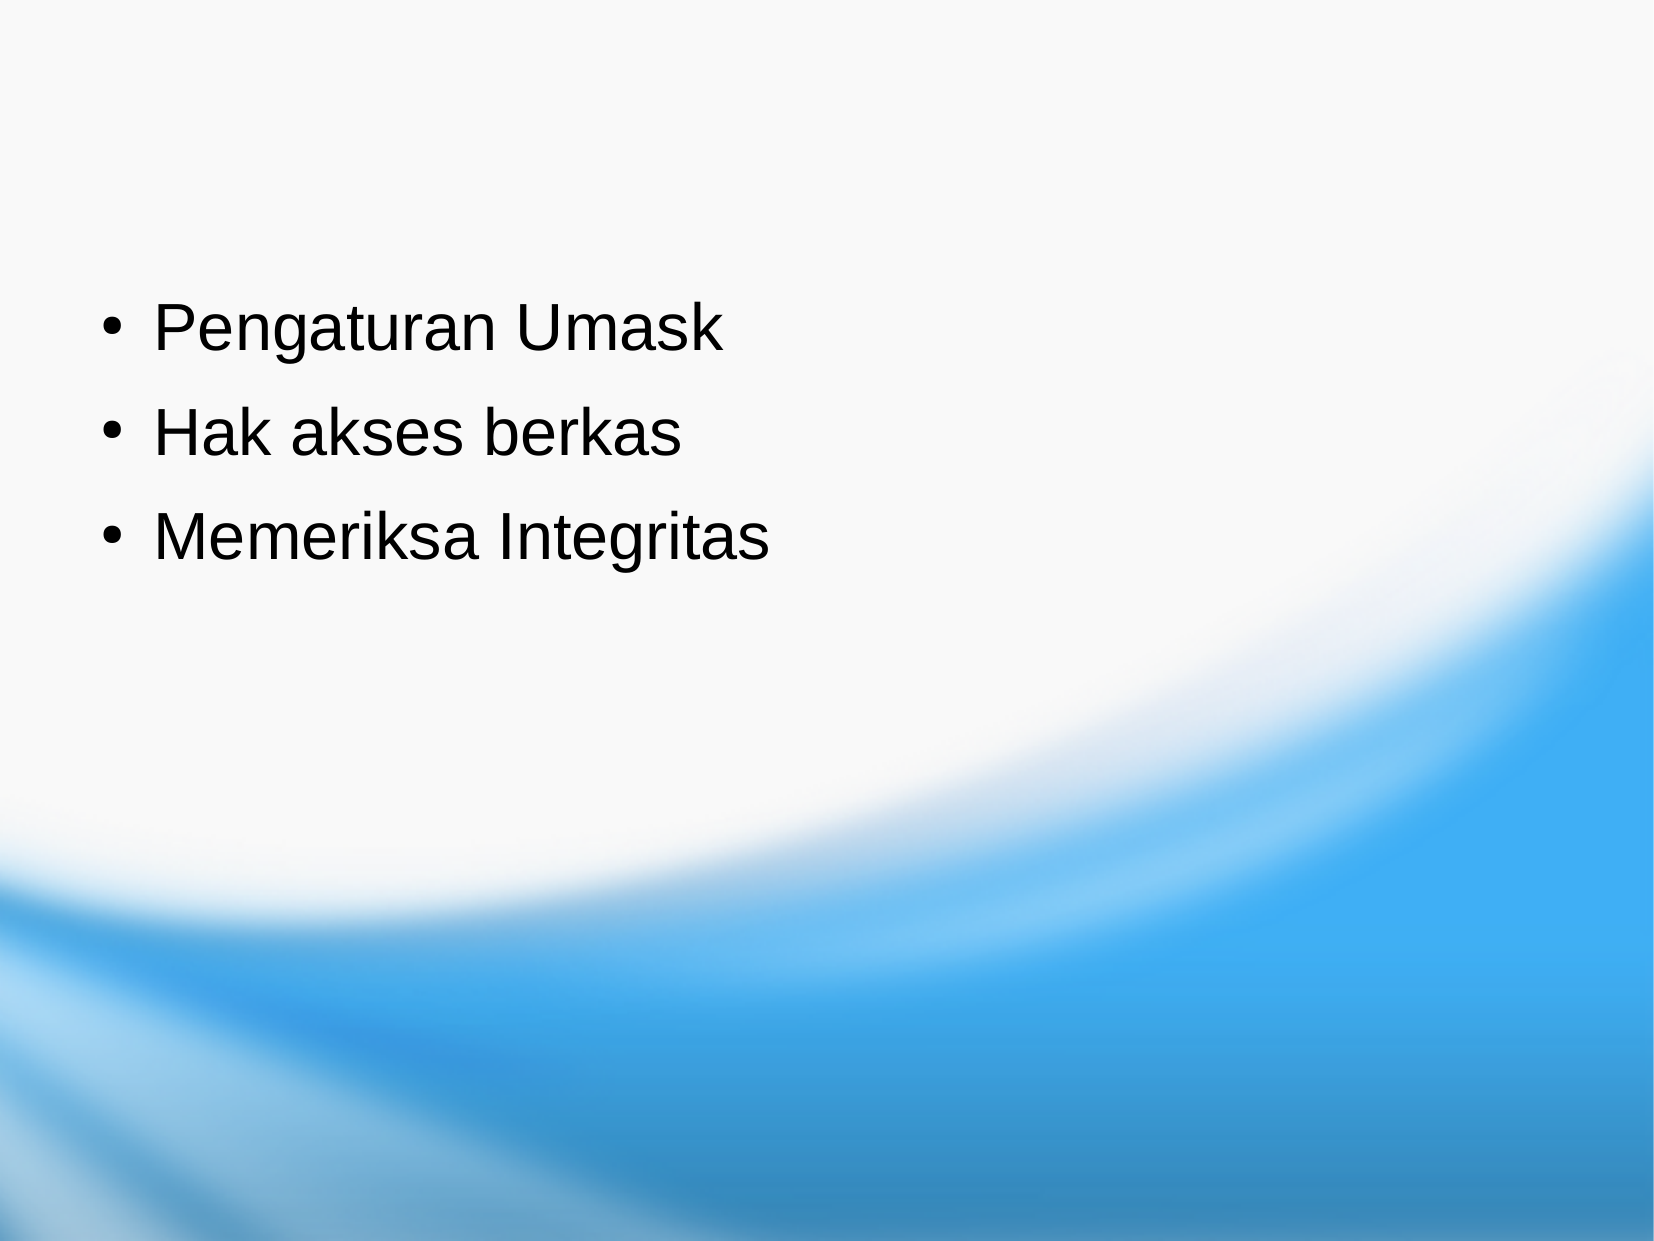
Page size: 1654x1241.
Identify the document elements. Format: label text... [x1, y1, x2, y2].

picture [0, 0, 1654, 1241]
list Pengaturan Umask Hak akses berkas Memeriksa Integritas [82, 290, 1571, 1109]
